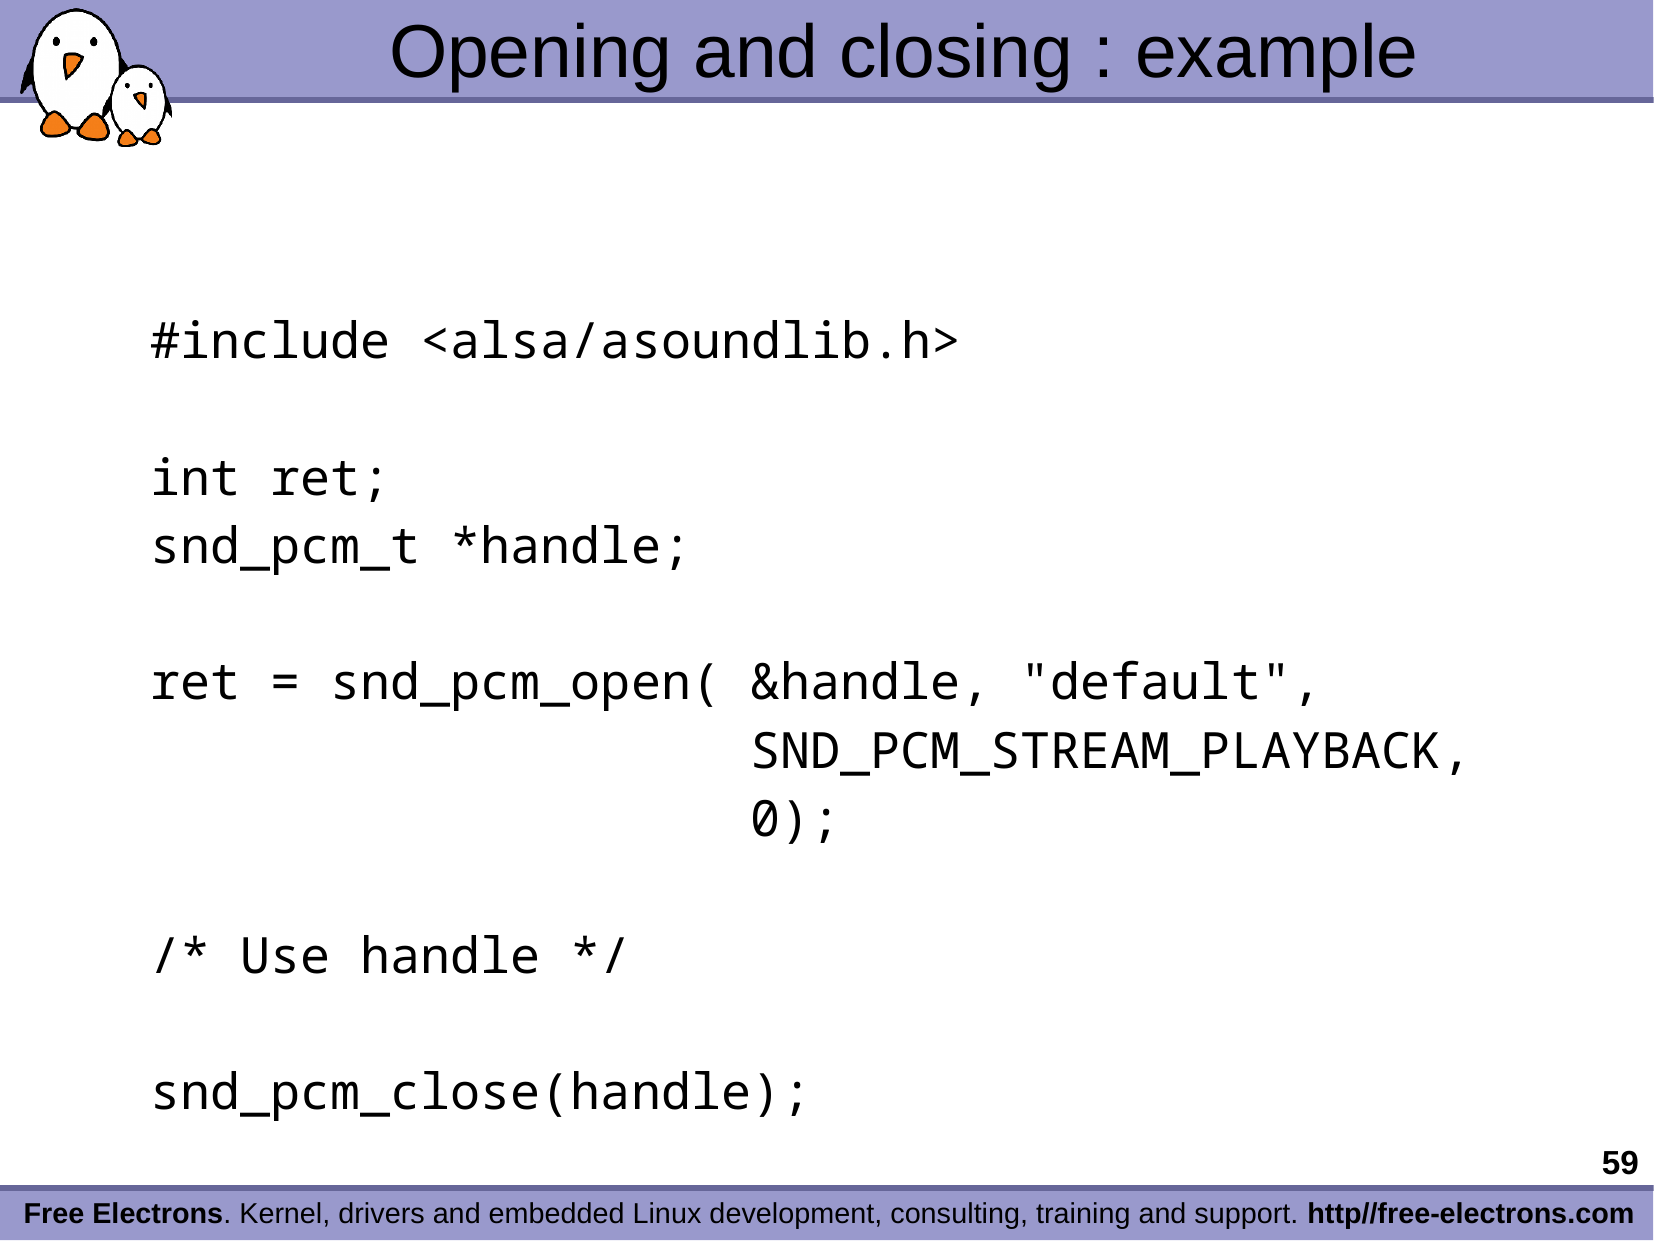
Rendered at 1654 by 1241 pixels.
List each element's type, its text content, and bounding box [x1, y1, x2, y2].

text_box #include <alsa/asoundlib.h> int ret; snd_pcm_t *handle; ret = snd_pcm_open( &handle, "default", SND_PCM_STREAM_PLAYBACK, 0); /* Use handle */ snd_pcm_close(handle); [150, 305, 1566, 1060]
picture [20, 8, 172, 147]
title Opening and closing : example [178, 4, 1631, 98]
